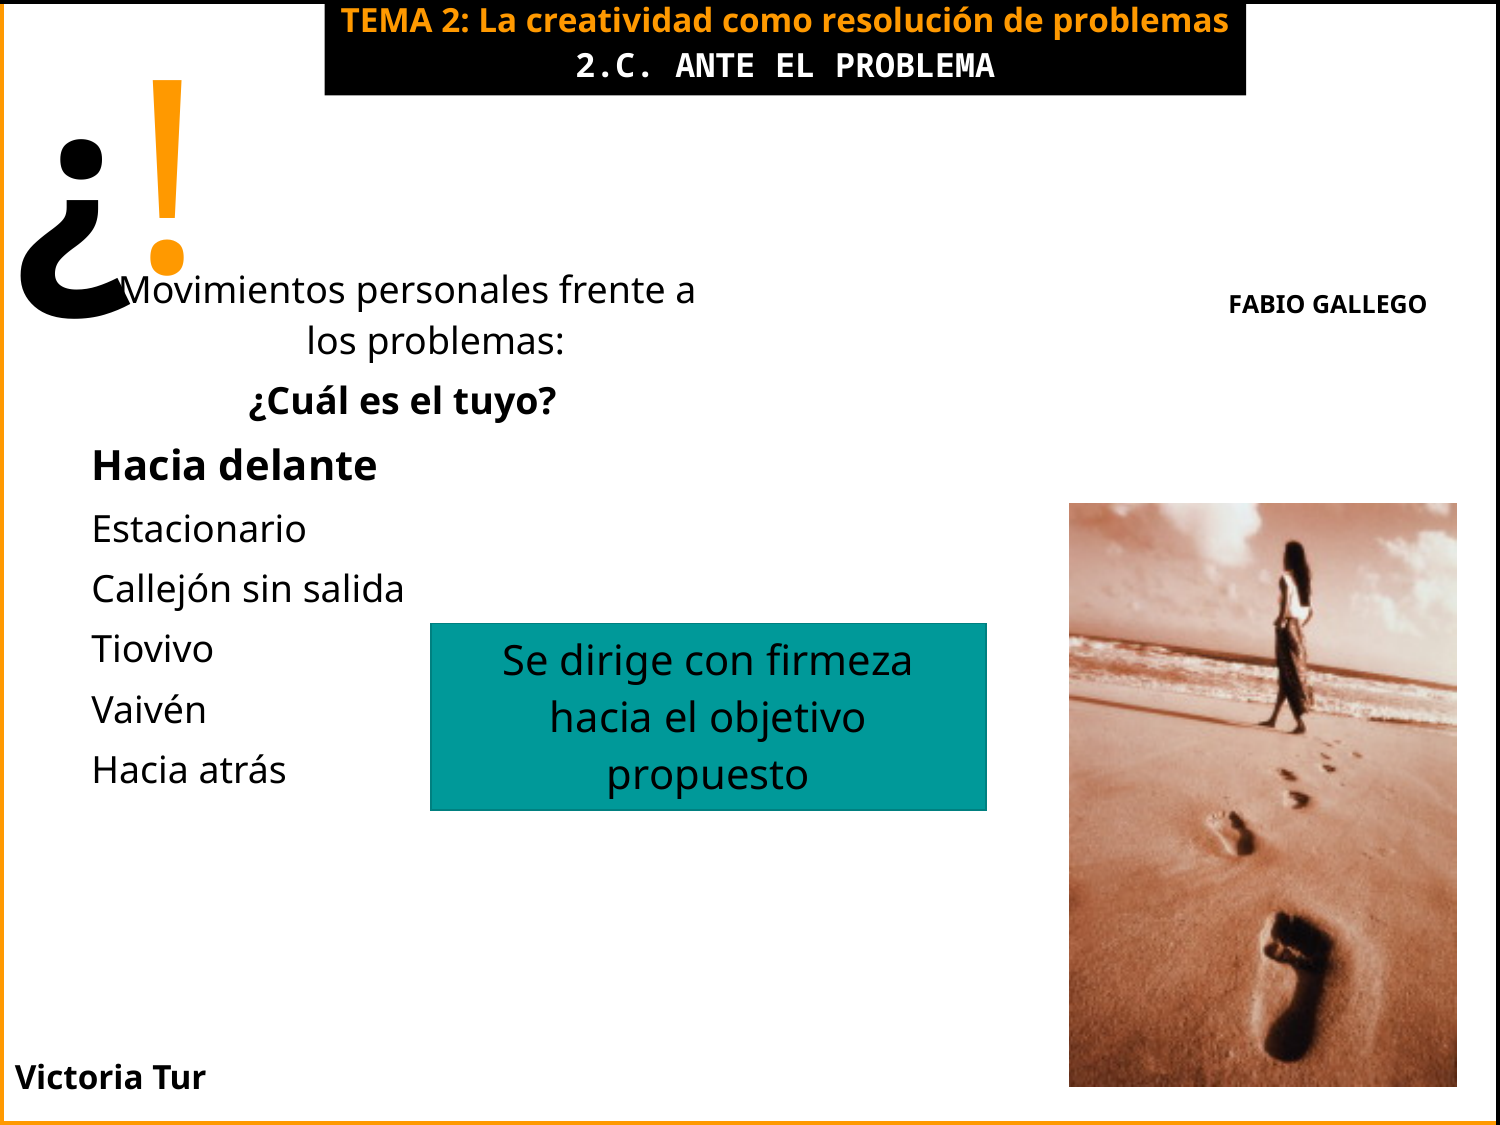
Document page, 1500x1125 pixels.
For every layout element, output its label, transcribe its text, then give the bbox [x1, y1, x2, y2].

text_box Se dirige con firmeza hacia el objetivo propuesto [430, 623, 986, 810]
picture [1069, 503, 1457, 1087]
list Movimientos personales frente a los problemas: ¿Cuál es el tuyo? Hacia delante Estacionario Callejón sin salida Tiovivo Vaivén Hacia atrás [76, 255, 739, 998]
text_box FABIO GALLEGO [1213, 278, 1444, 329]
